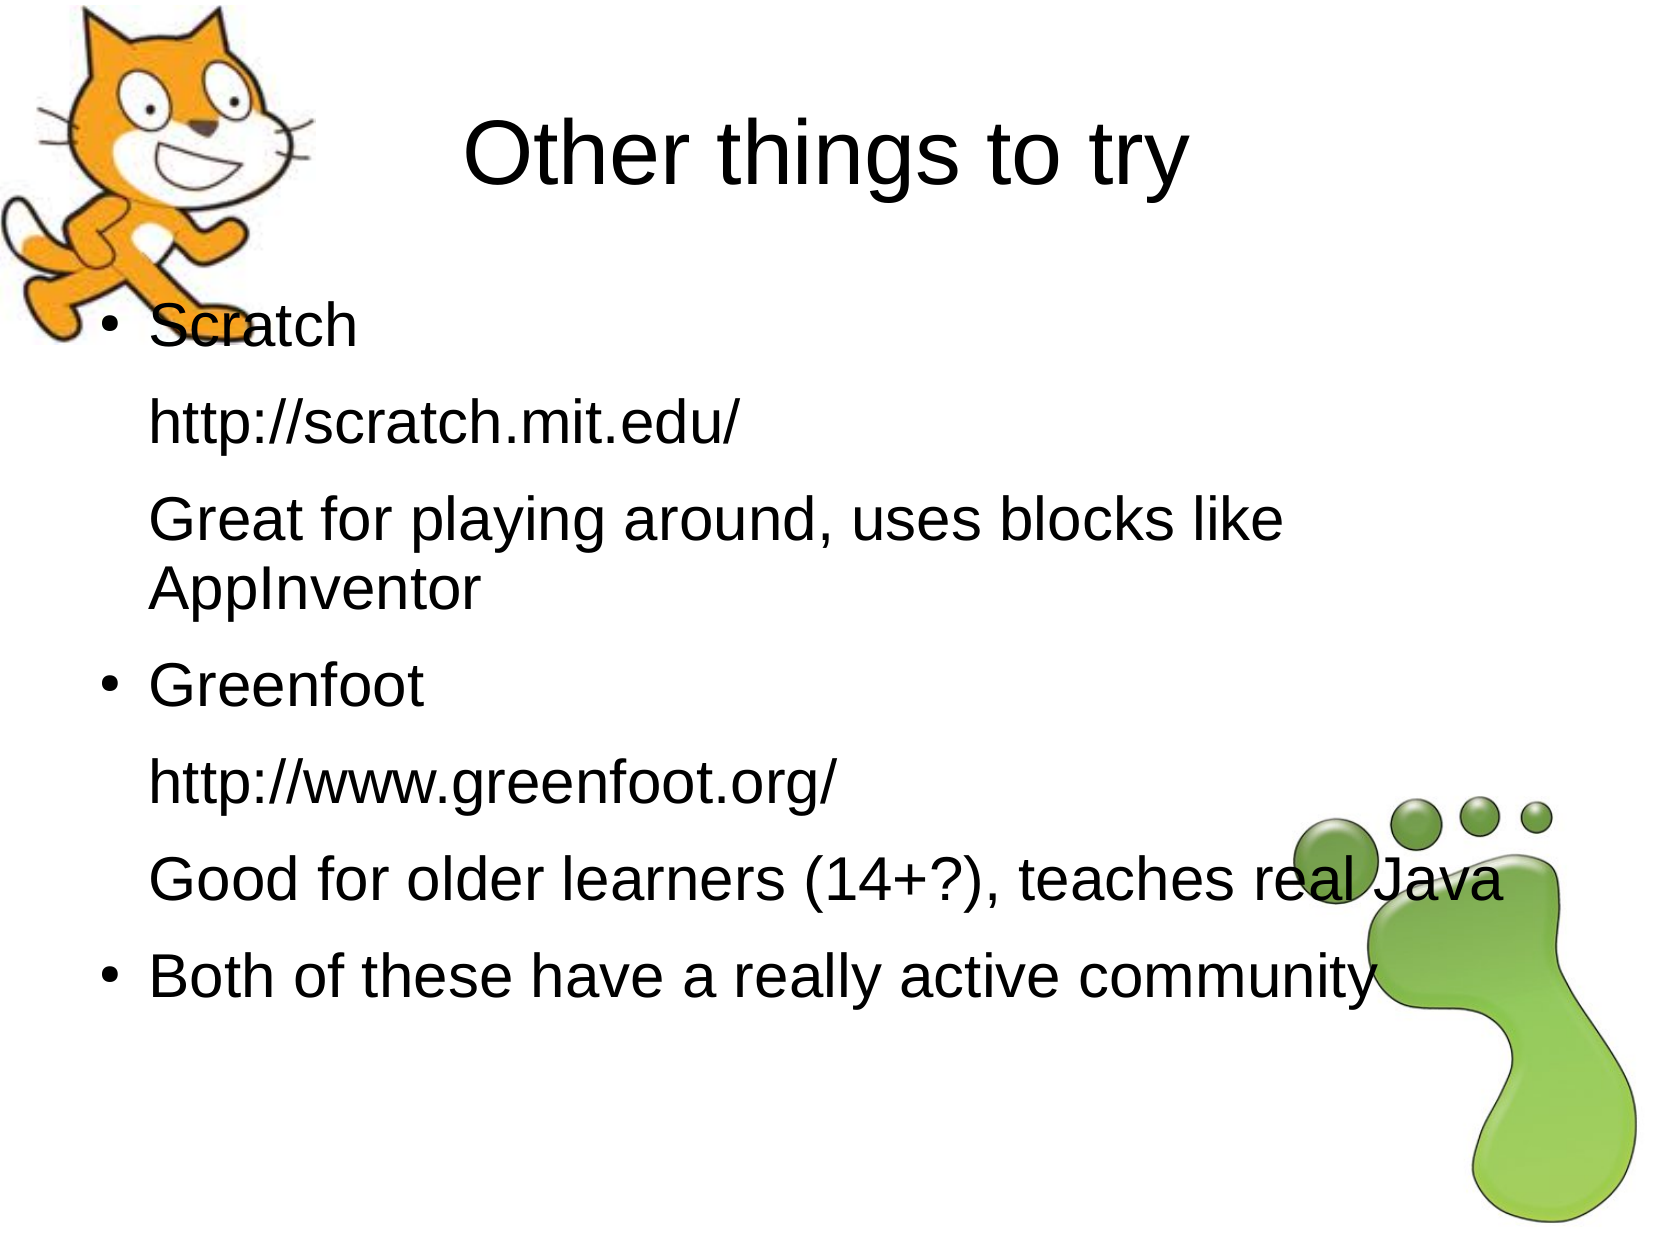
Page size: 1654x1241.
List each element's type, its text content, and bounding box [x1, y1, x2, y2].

picture [1275, 779, 1654, 1241]
list Scratch http://scratch.mit.edu/ Great for playing around, uses blocks like AppInventor Greenfoot http://www.greenfoot.org/ Good for older learners (14+?), teaches real Java Both of these have a really active community [82, 290, 1531, 1066]
title Other things to try [82, 49, 1571, 257]
picture [0, 5, 316, 346]
